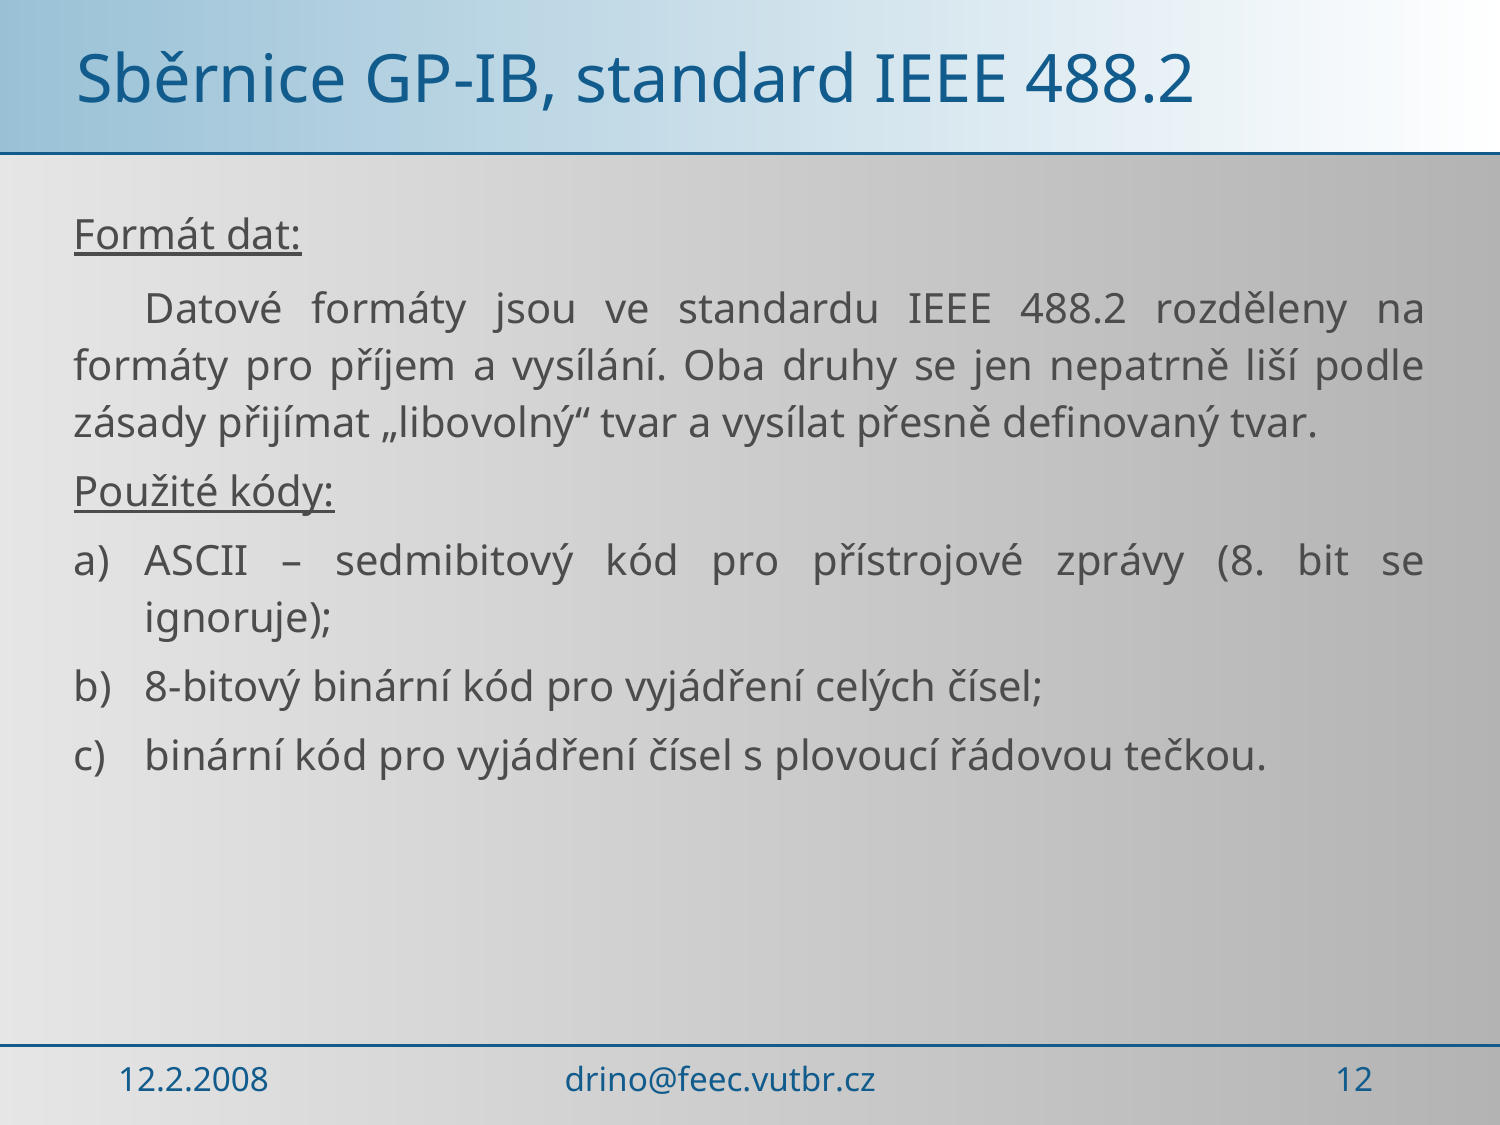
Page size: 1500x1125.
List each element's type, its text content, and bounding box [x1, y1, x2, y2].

text_box 12.2.2008 [103, 1049, 432, 1125]
text_box Formát dat: Datové formáty jsou ve standardu IEEE 488.2 rozděleny na formáty pro příjem a vysílání. Oba druhy se jen nepatrně liší podle zásady přijímat „libovolný“ tvar a vysílat přesně definovaný tvar. Použité kódy: a) ASCII – sedmibitový kód pro přístrojové zprávy (8. bit se ignoruje); b) 8-bitový binární kód pro vyjádření celých čísel; c) binární kód pro vyjádření čísel s plovoucí řádovou tečkou. [59, 196, 1442, 790]
text_box drino@feec.vutbr.cz [454, 1049, 987, 1125]
text_box <číslo> [1075, 1049, 1388, 1125]
title Sběrnice GP-IB, standard IEEE 488.2 [0, 0, 1500, 152]
